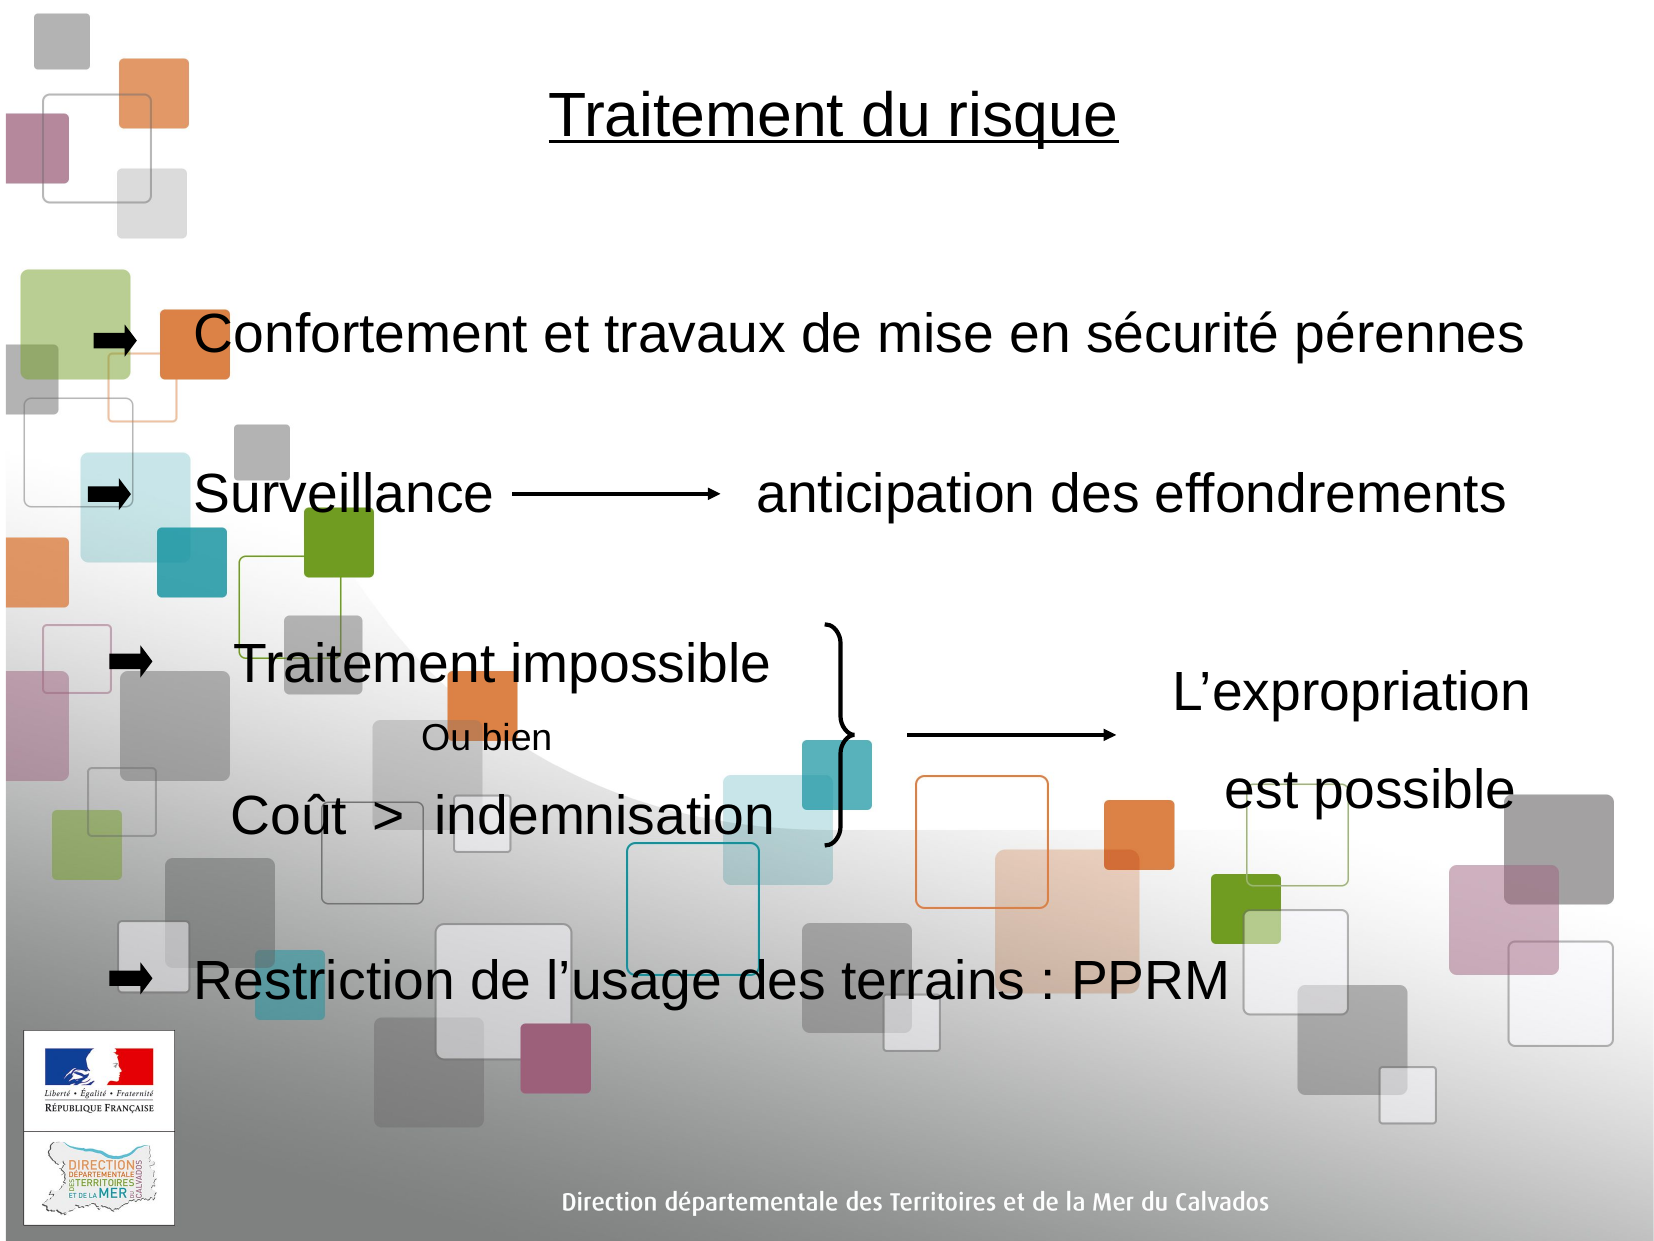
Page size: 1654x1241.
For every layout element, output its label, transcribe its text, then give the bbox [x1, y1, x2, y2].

text_box Traitement du risque [68, 66, 1599, 157]
text_box L’expropriation est possible [1157, 647, 1585, 827]
text_box Surveillance anticipation des effondrements [179, 450, 1585, 532]
text_box Restriction de l’usage des terrains : PPRM [179, 936, 1544, 1019]
text_box Traitement impossible [179, 619, 827, 702]
text_box Ou bien [406, 705, 600, 766]
text_box Confortement et travaux de mise en sécurité pérennes [179, 289, 1544, 371]
text_box Coût > indemnisation [179, 771, 827, 854]
text_box [110, 964, 152, 993]
picture [5, 3, 1654, 1241]
text_box [88, 480, 130, 508]
text_box [94, 326, 136, 355]
text_box [110, 647, 152, 676]
